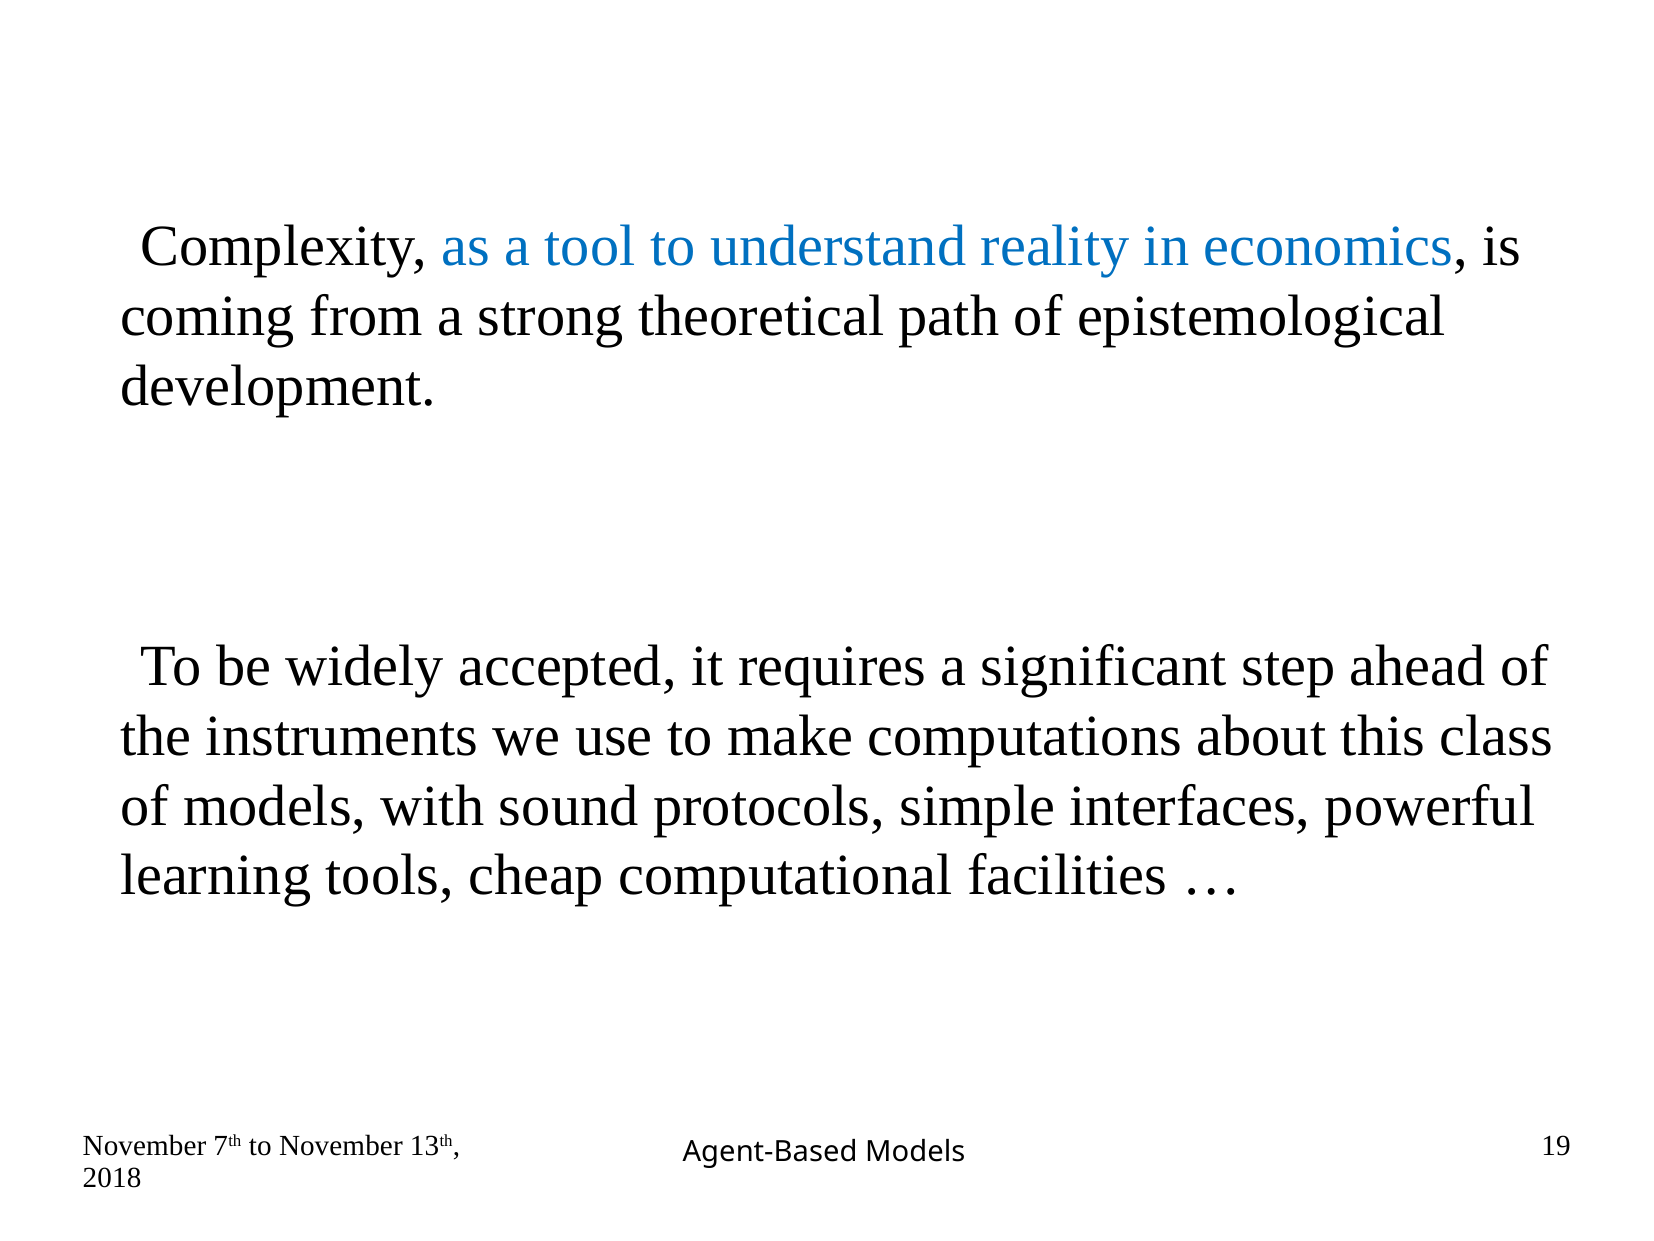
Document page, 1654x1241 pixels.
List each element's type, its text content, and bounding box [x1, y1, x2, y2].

text_box Complexity, as a tool to understand reality in economics, is coming from a strong theoretical path of epistemological development. To be widely accepted, it requires a significant step ahead of the instruments we use to make computations about this class of models, with sound protocols, simple interfaces, powerful learning tools, cheap computational facilities … [105, 199, 1576, 985]
